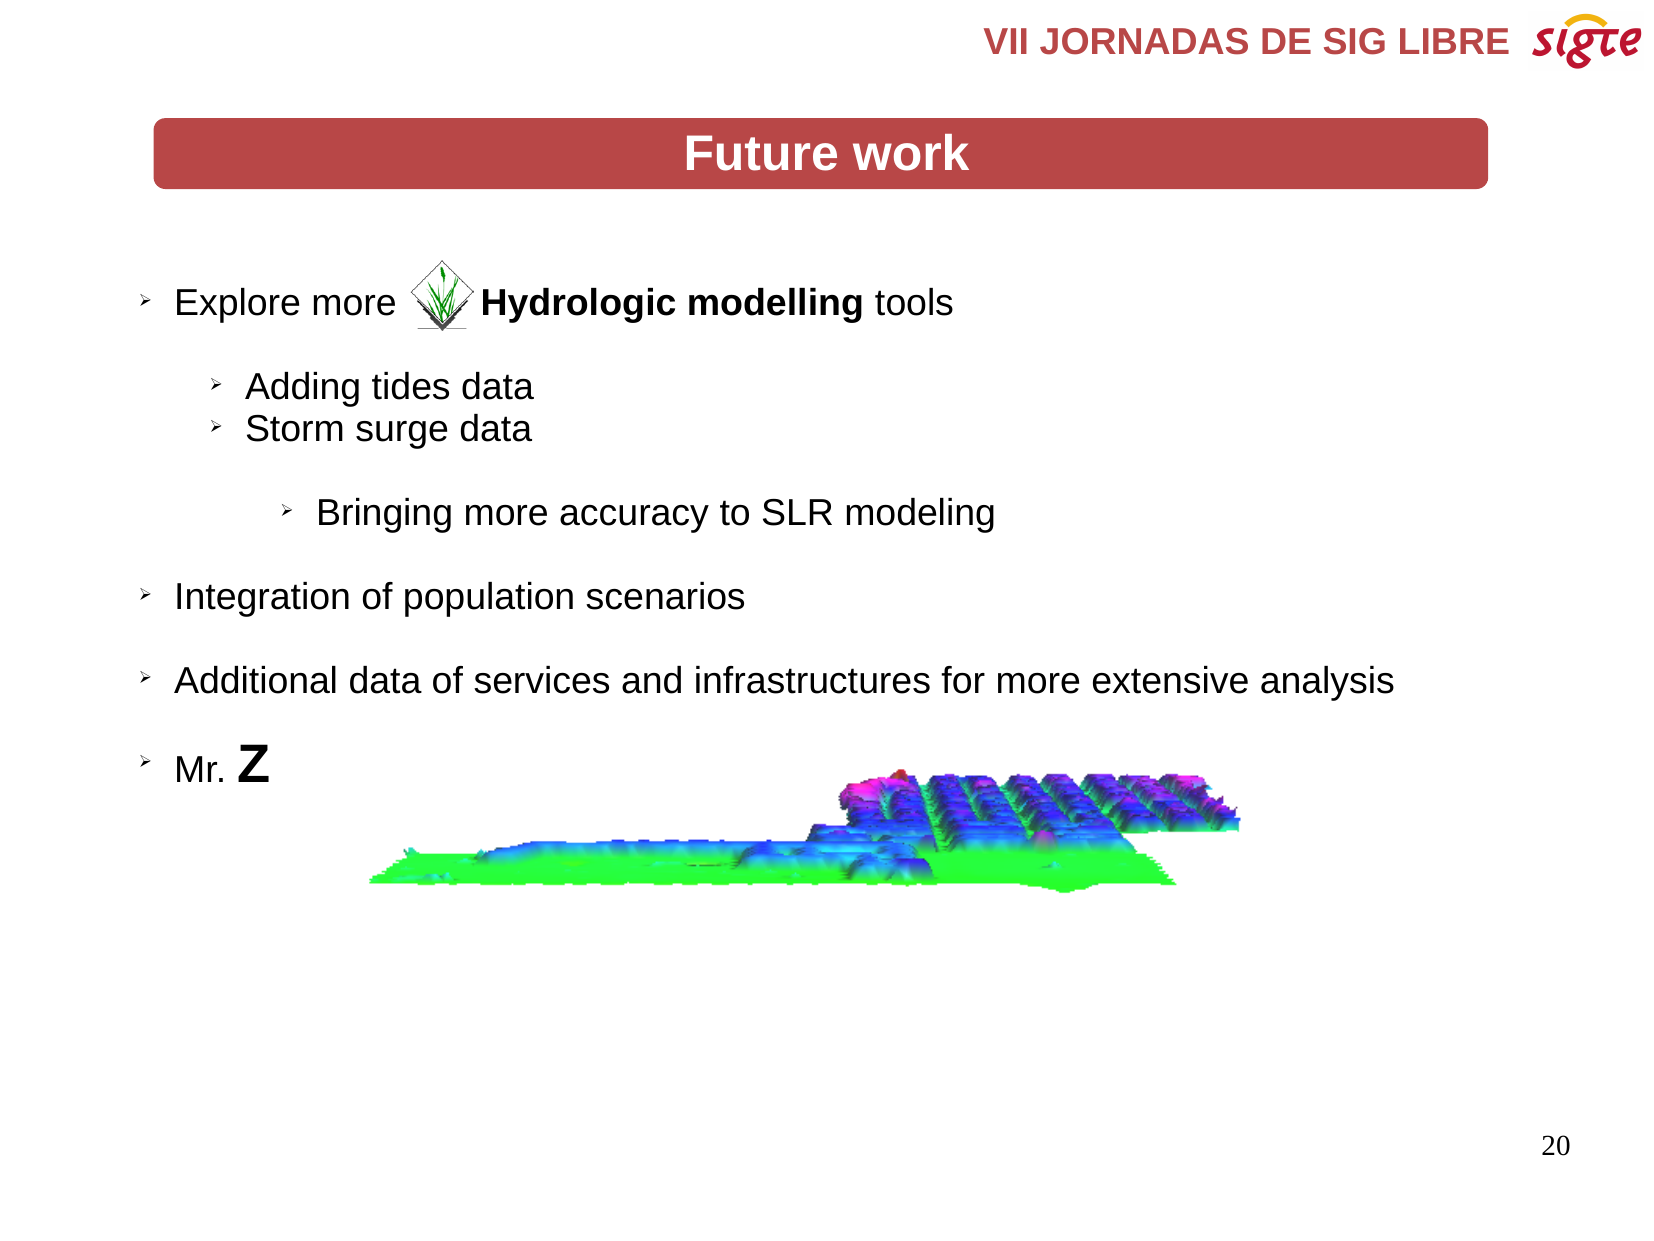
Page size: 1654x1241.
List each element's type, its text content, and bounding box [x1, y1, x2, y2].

text_box Mr. Z [124, 726, 408, 804]
text_box VII JORNADAS DE SIG LIBRE [968, 12, 1524, 71]
title Future work [82, 49, 1571, 257]
picture [405, 259, 477, 331]
picture [1528, 11, 1644, 71]
picture [354, 755, 1252, 910]
text_box Explore more Hydrologic modelling tools Adding tides data Storm surge data Bringing more accuracy to SLR modeling Integration of population scenarios Additional data of services and infrastructures for more extensive analysis [124, 273, 1536, 709]
